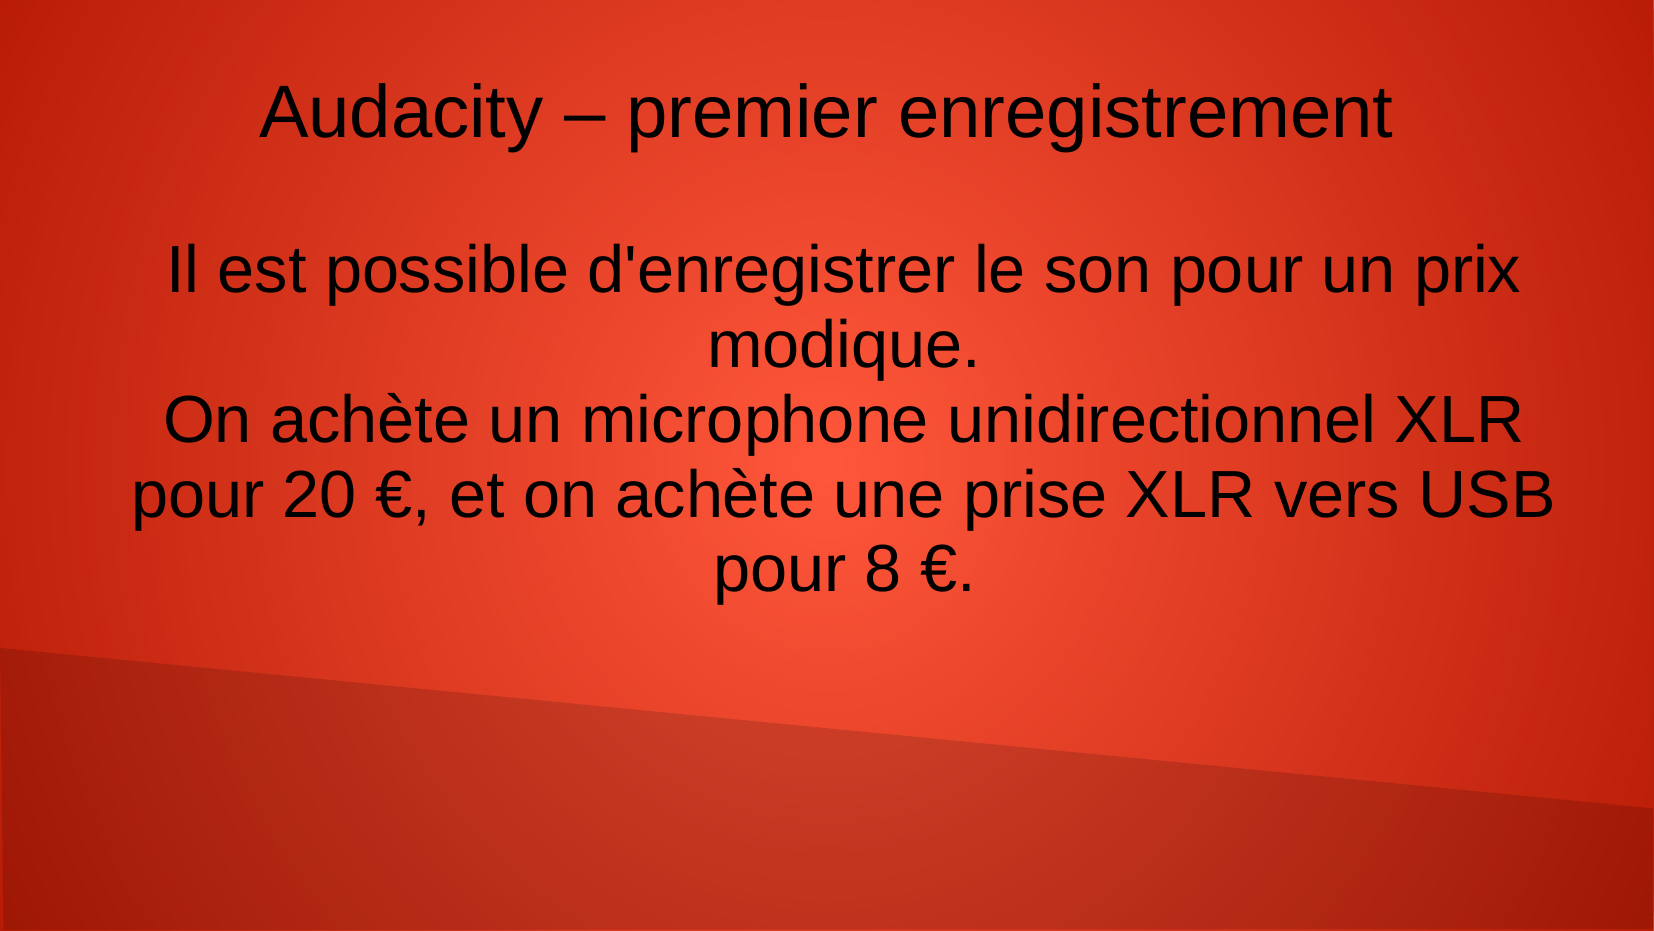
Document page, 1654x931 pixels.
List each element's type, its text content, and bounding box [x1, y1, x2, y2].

title Audacity – premier enregistrement [82, 35, 1571, 189]
subtitle Il est possible d'enregistrer le son pour un prix modique. On achète un microphone unidirectionnel XLR pour 20 €, et on achète une prise XLR vers USB pour 8 €. [118, 224, 1571, 615]
